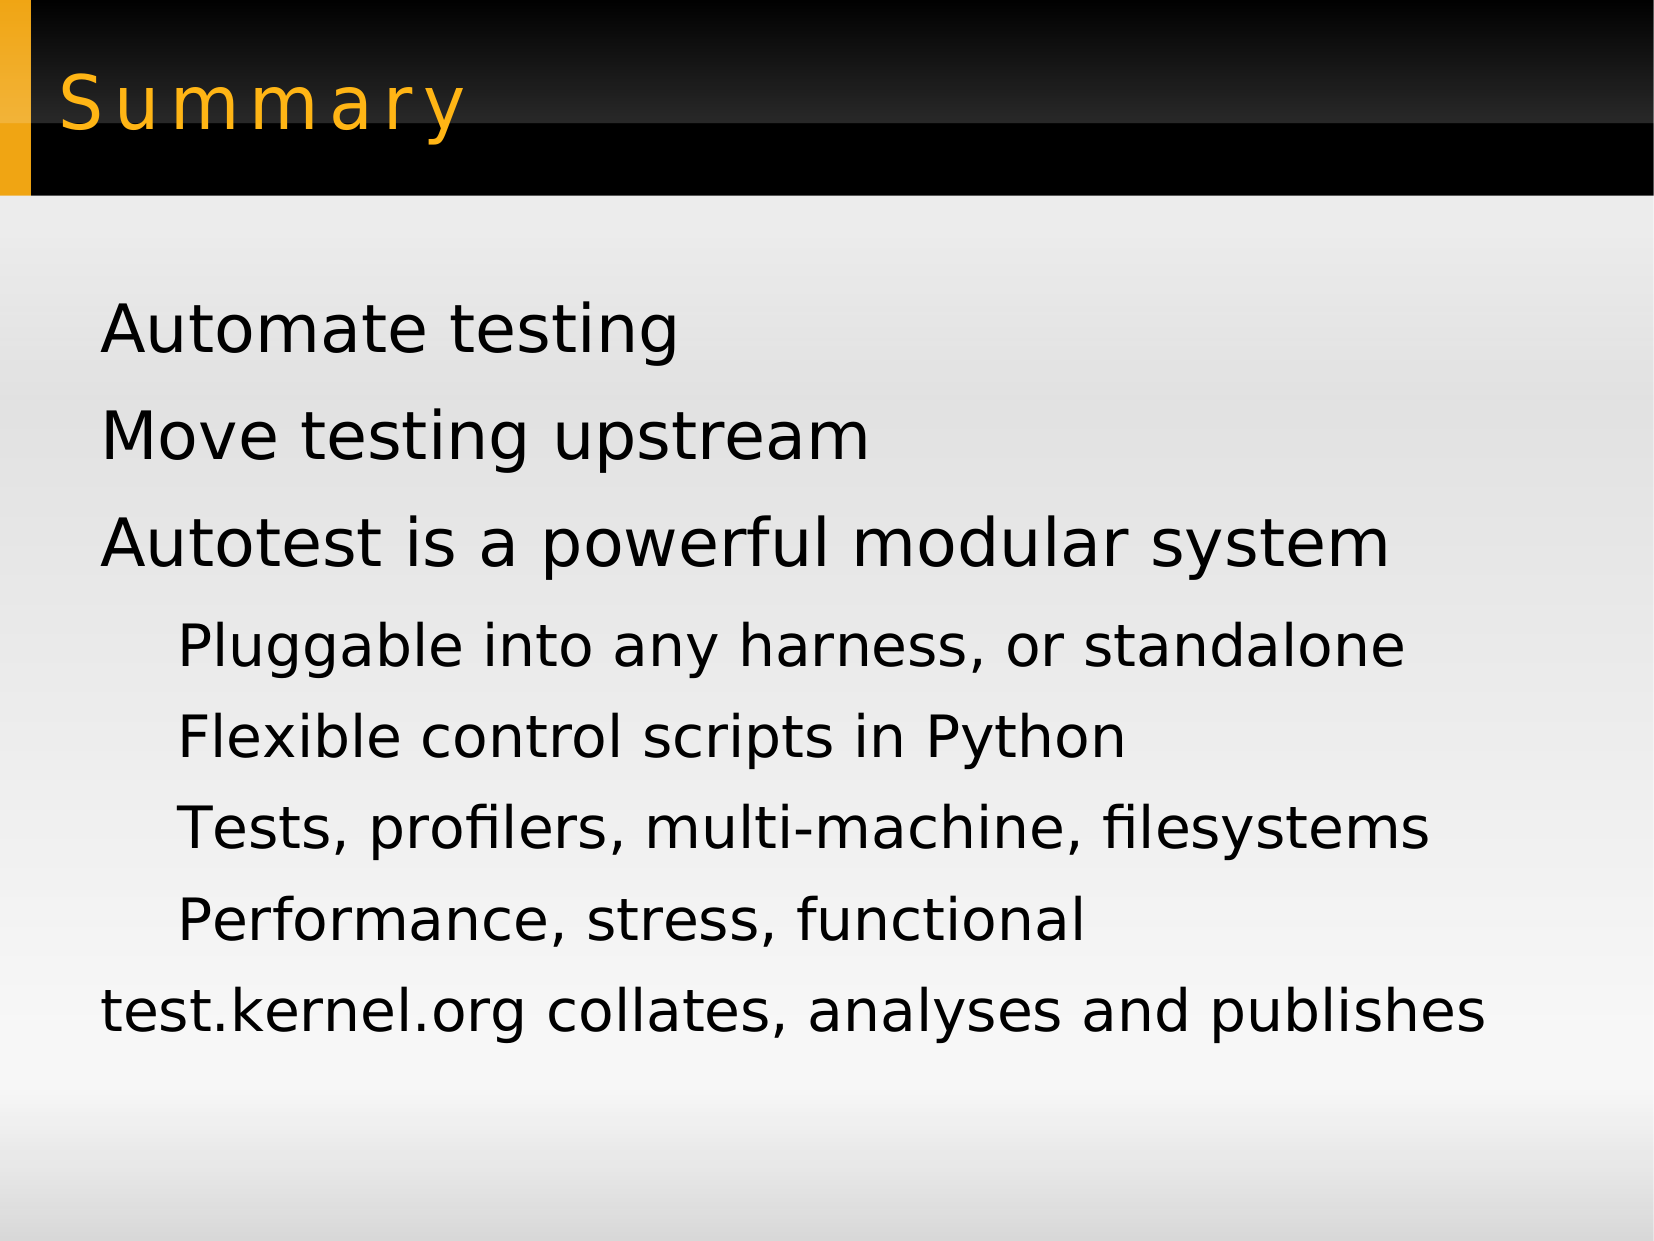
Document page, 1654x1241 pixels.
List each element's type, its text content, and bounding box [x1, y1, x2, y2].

title Summary [59, 29, 1270, 178]
picture [0, 0, 1654, 1241]
list Automate testing Move testing upstream Autotest is a powerful modular system Pluggable into any harness, or standalone Flexible control scripts in Python Tests, profilers, multi-machine, filesystems Performance, stress, functional test.kernel.org collates, analyses and publishes [82, 290, 1571, 1109]
